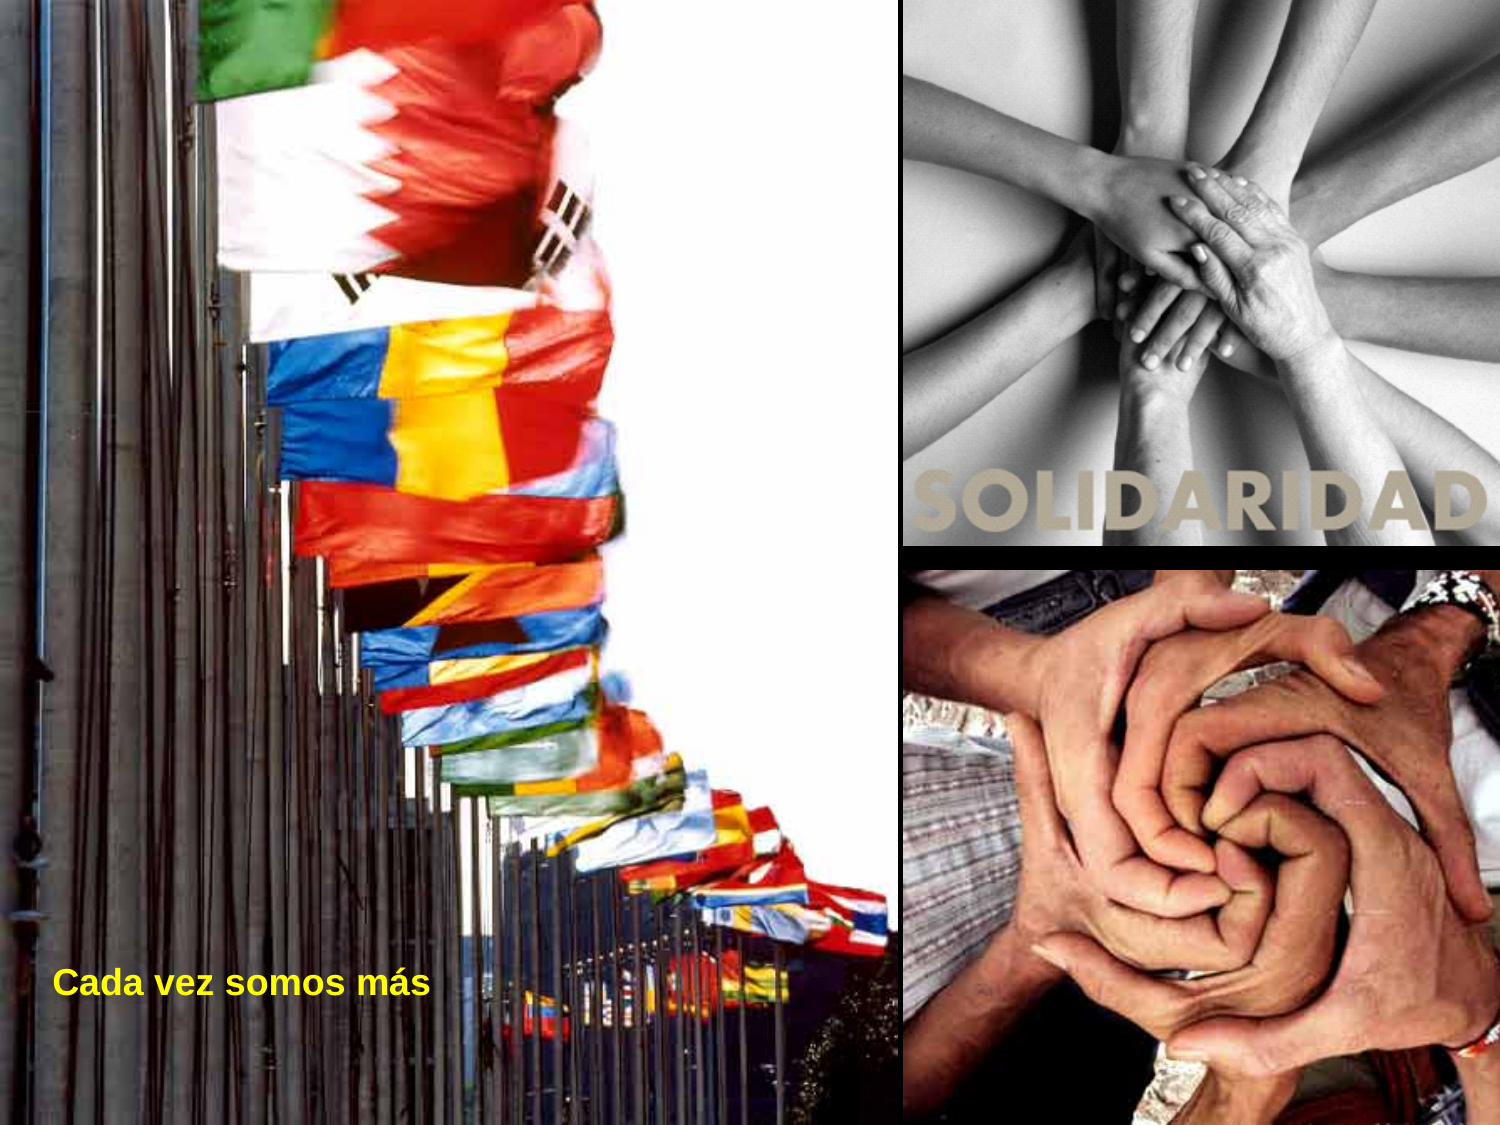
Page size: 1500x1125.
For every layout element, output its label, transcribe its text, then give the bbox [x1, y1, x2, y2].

picture [903, 0, 1500, 546]
picture [0, 0, 898, 1125]
picture [903, 570, 1500, 1125]
text_box Cada vez somos más [37, 949, 951, 1056]
